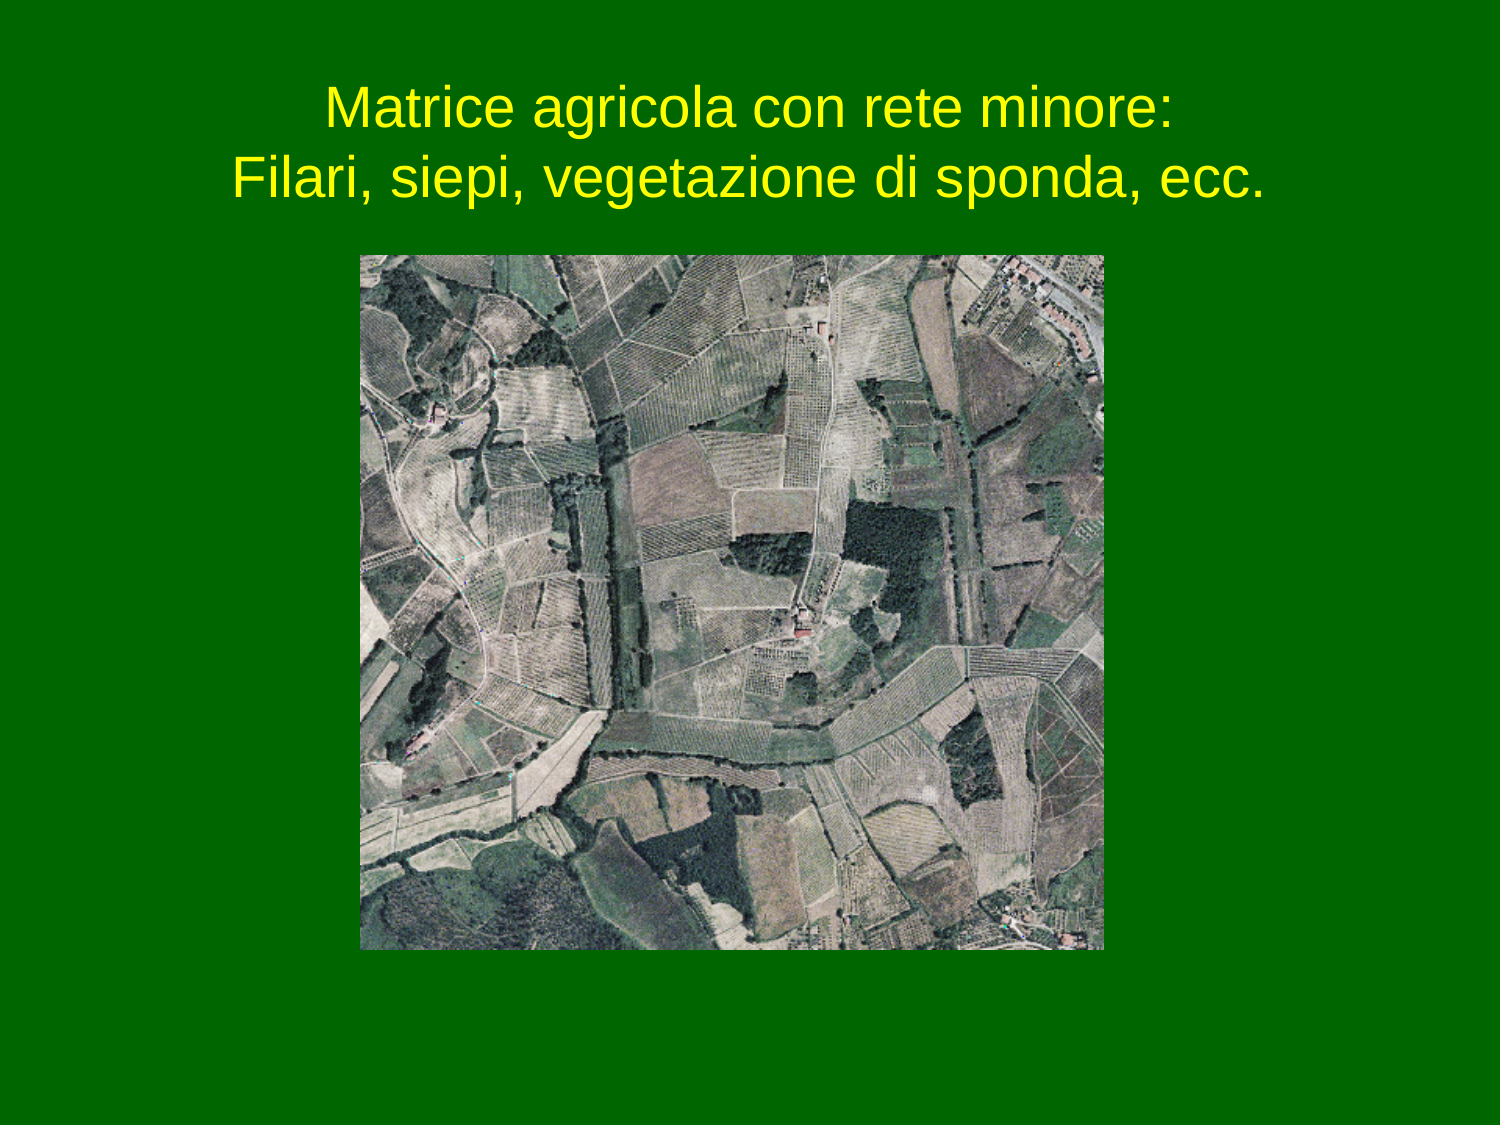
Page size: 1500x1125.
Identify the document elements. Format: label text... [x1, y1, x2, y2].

picture [360, 255, 1104, 950]
title Matrice agricola con rete minore: Filari, siepi, vegetazione di sponda, ecc. [75, 45, 1426, 233]
